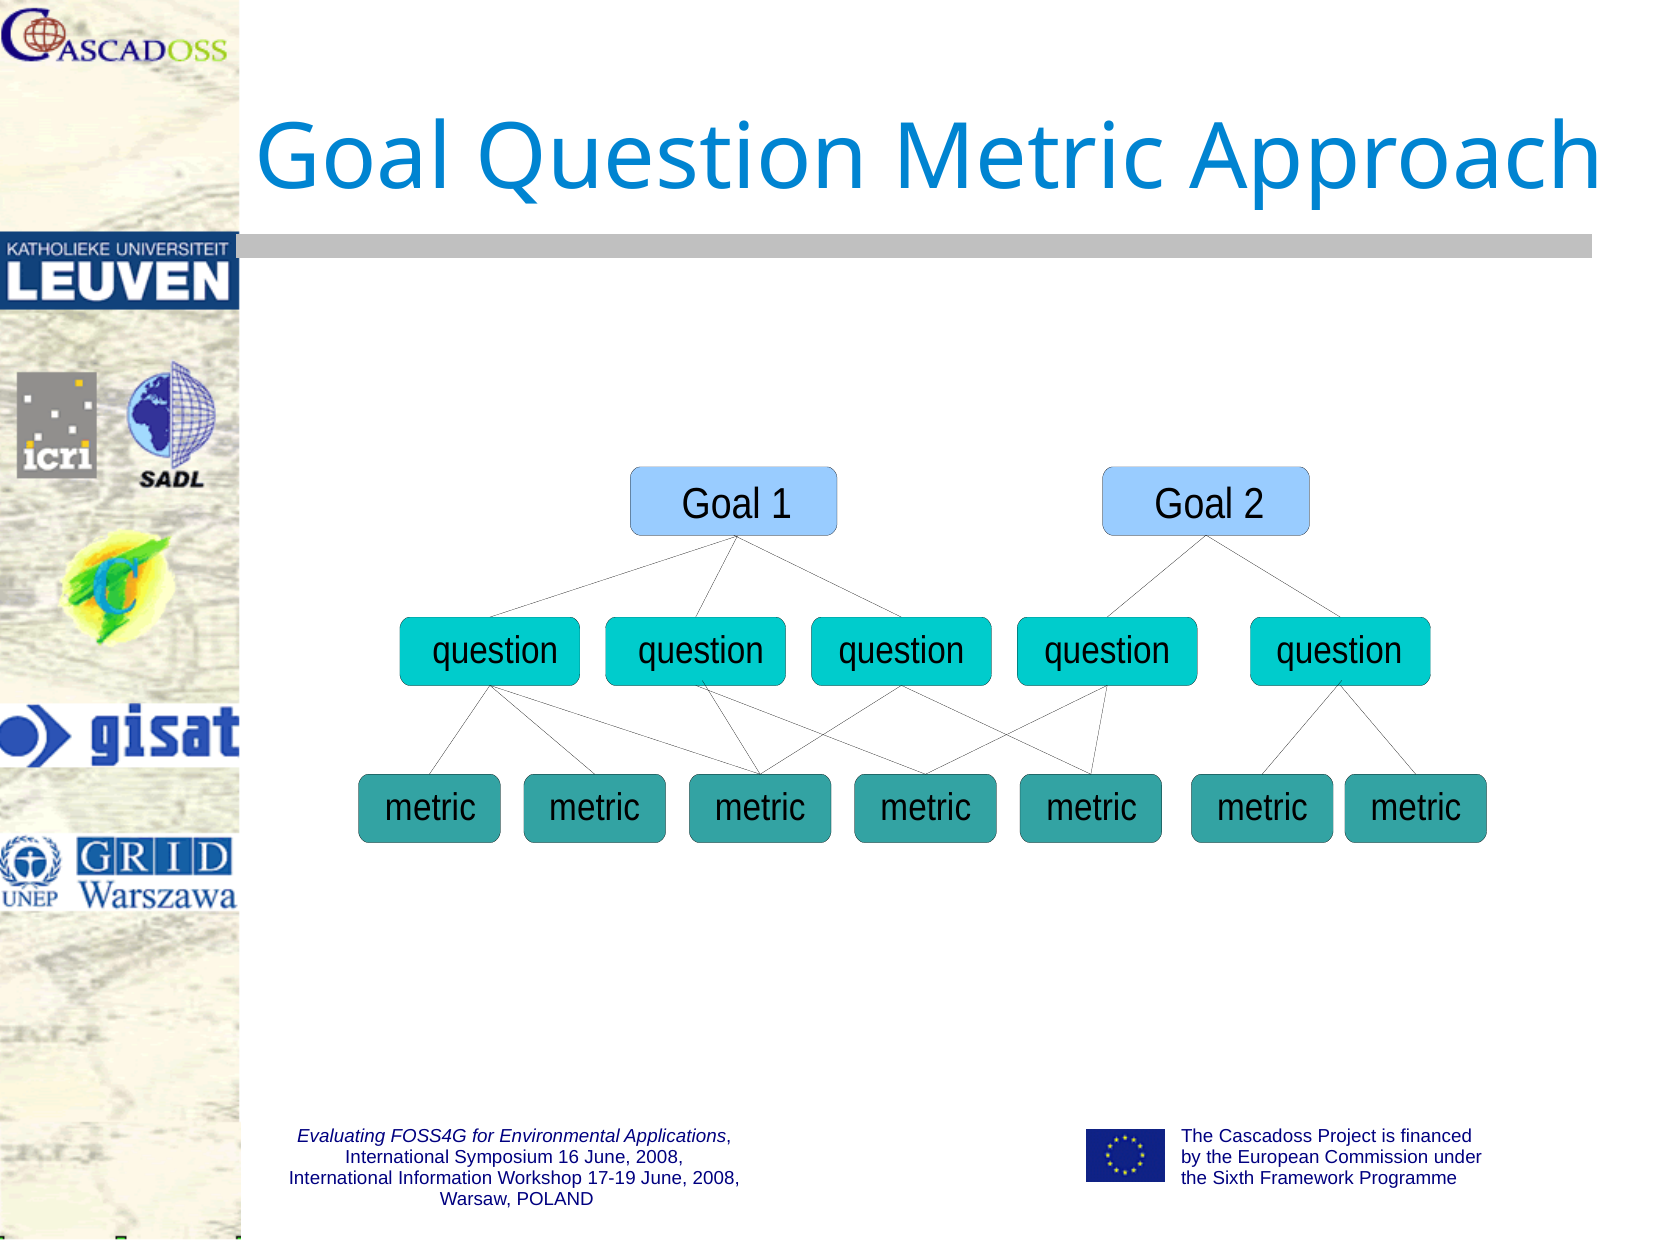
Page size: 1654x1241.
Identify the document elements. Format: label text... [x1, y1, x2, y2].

picture [0, 0, 241, 1241]
chart [348, 431, 1501, 852]
title Goal Question Metric Approach [236, 49, 1625, 257]
picture [1086, 1129, 1165, 1182]
